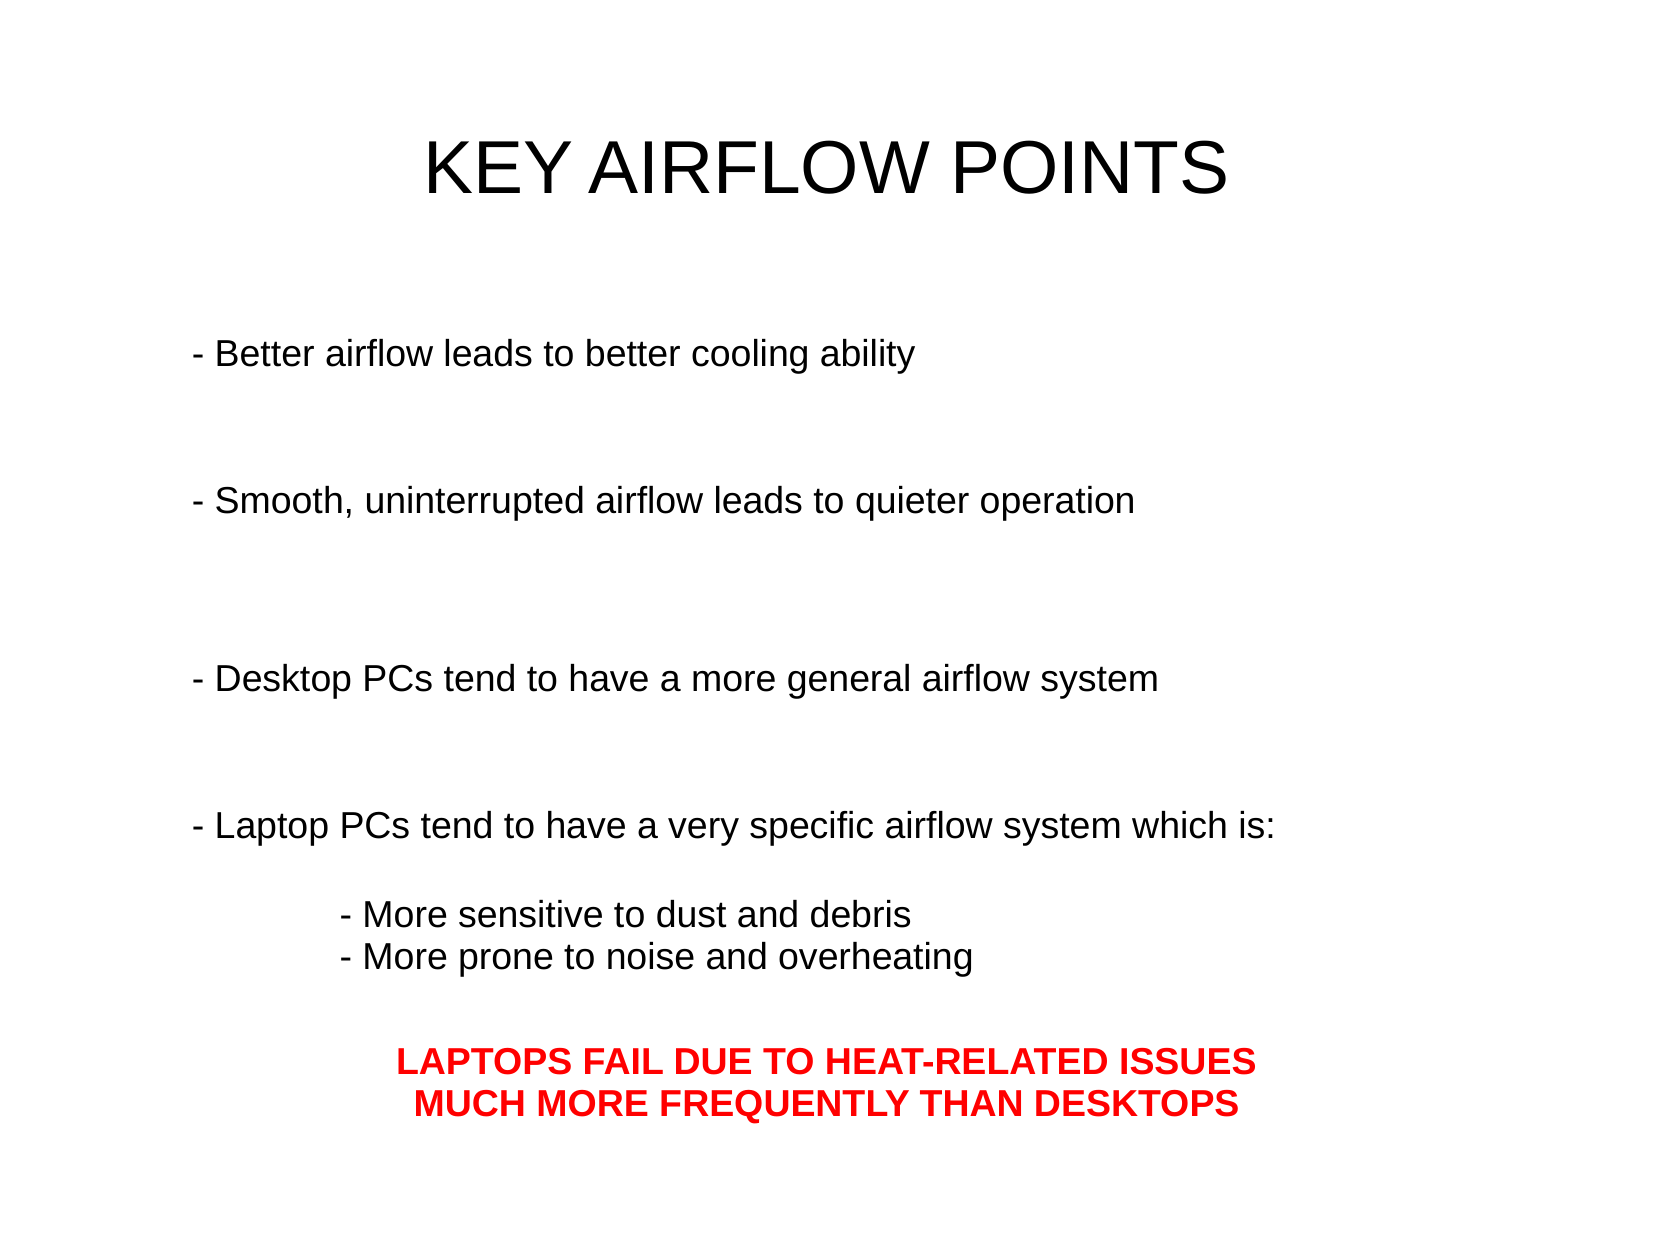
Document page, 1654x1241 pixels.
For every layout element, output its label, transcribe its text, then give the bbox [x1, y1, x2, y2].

text_box LAPTOPS FAIL DUE TO HEAT-RELATED ISSUES MUCH MORE FREQUENTLY THAN DESKTOPS [177, 1033, 1477, 1133]
text_box - Laptop PCs tend to have a very specific airflow system which is: [177, 797, 1300, 855]
text_box - Better airflow leads to better cooling ability [177, 324, 1359, 382]
text_box - More sensitive to dust and debris - More prone to noise and overheating [324, 885, 1270, 985]
text_box - Desktop PCs tend to have a more general airflow system [177, 649, 1270, 707]
text_box - Smooth, uninterrupted airflow leads to quieter operation [177, 472, 1211, 530]
text_box KEY AIRFLOW POINTS [206, 118, 1447, 217]
